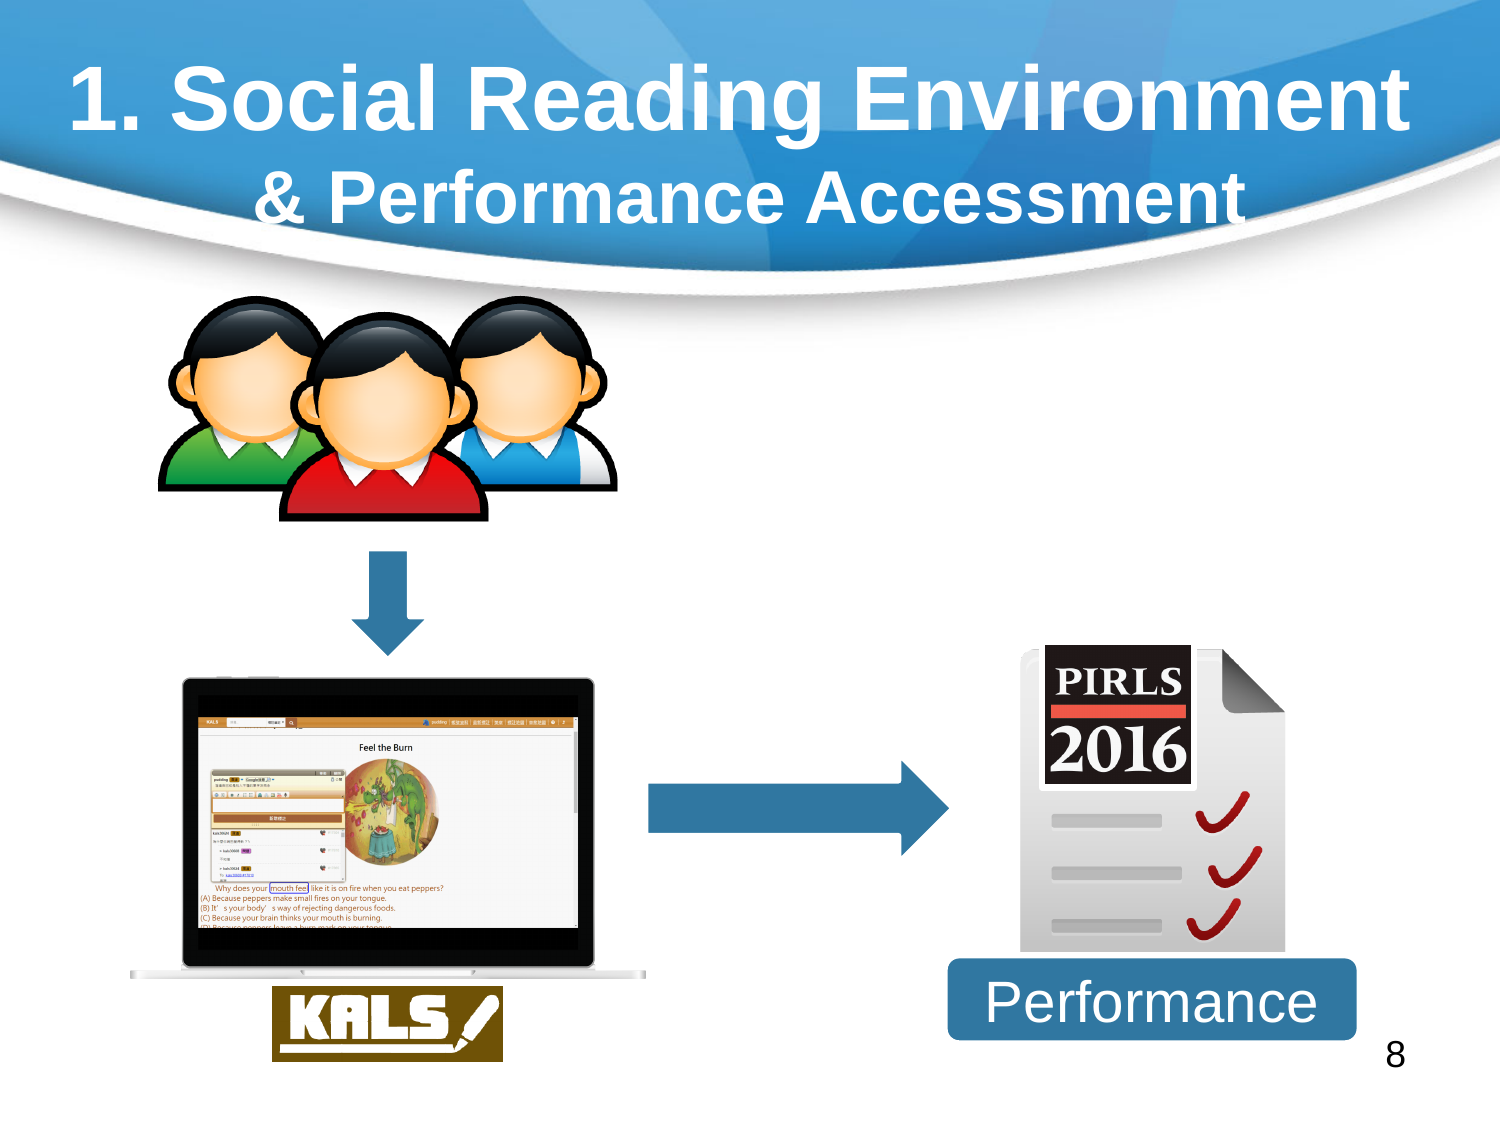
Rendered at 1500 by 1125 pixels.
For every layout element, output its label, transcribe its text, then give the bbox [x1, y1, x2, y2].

picture [0, 0, 1500, 1125]
text_box [343, 548, 433, 661]
text_box [645, 752, 954, 864]
text_box Performance [944, 955, 1360, 1044]
title 1. Social Reading Environment & Performance Accessment [52, 45, 1448, 233]
